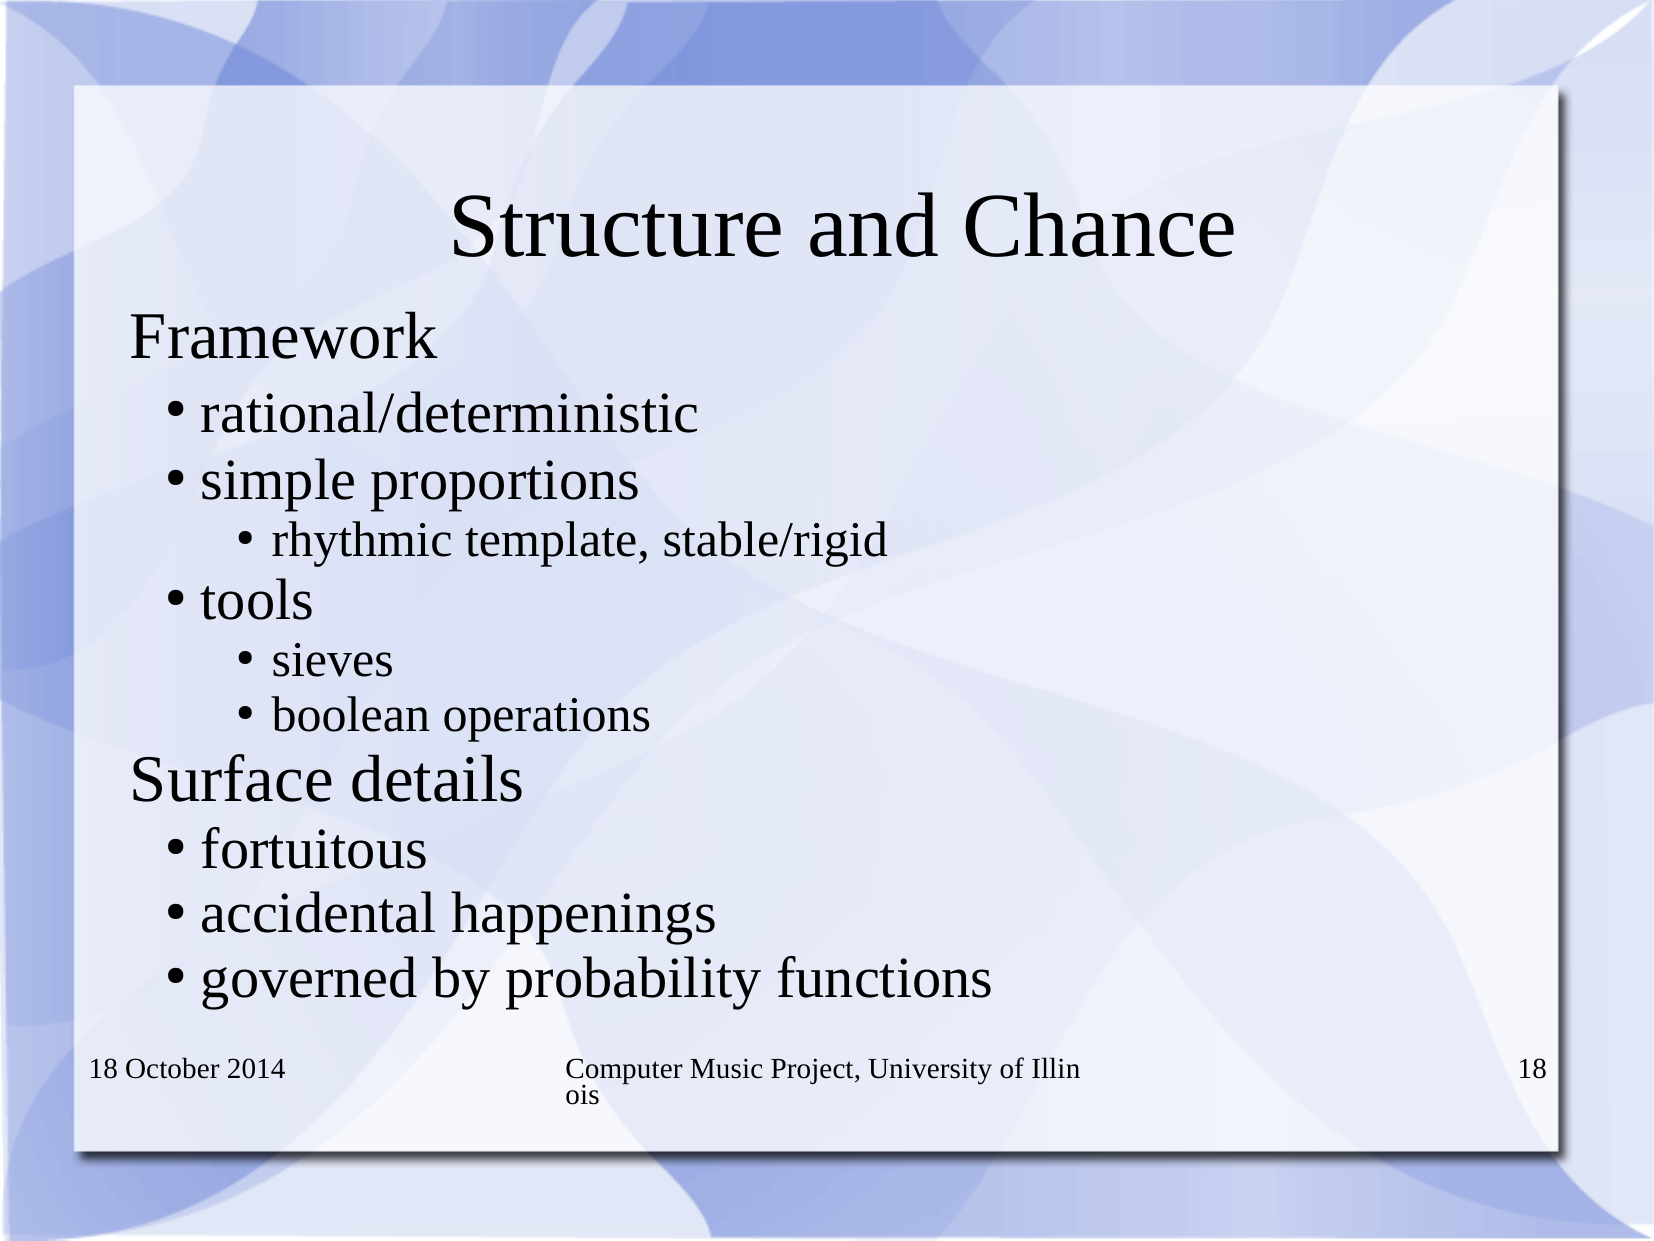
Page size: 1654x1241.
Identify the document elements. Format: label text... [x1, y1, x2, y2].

title Structure and Chance [150, 72, 1538, 276]
subtitle Framework rational/deterministic simple proportions rhythmic template, stable/rigid tools sieves boolean operations Surface details fortuitous accidental happenings governed by probability functions [129, 224, 1489, 1075]
picture [0, 0, 1654, 1241]
